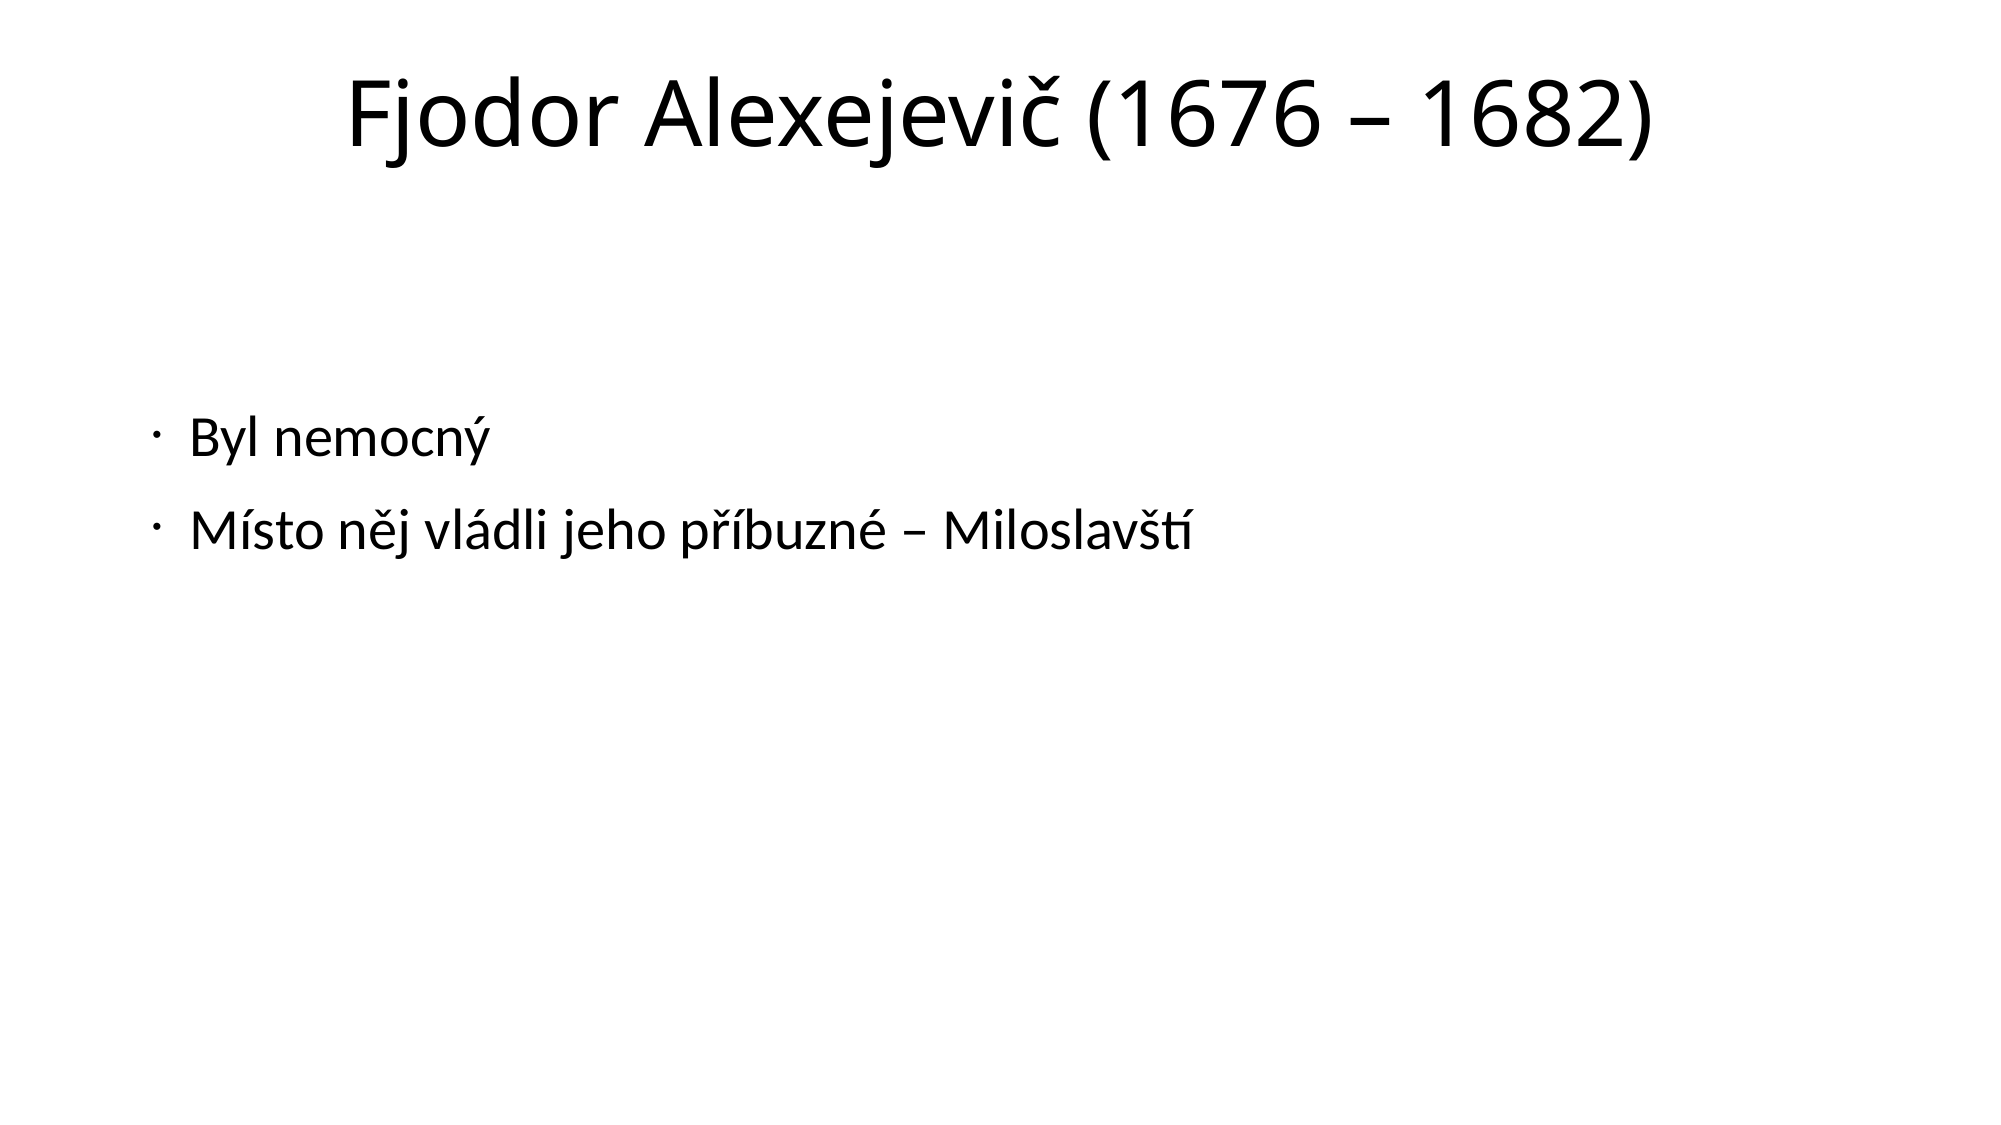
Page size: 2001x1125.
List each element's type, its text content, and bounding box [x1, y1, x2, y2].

title Fjodor Alexejevič (1676 – 1682) [137, 59, 1863, 278]
list Byl nemocný Místo něj vládli jeho příbuzné – Miloslavští [137, 299, 1863, 1014]
